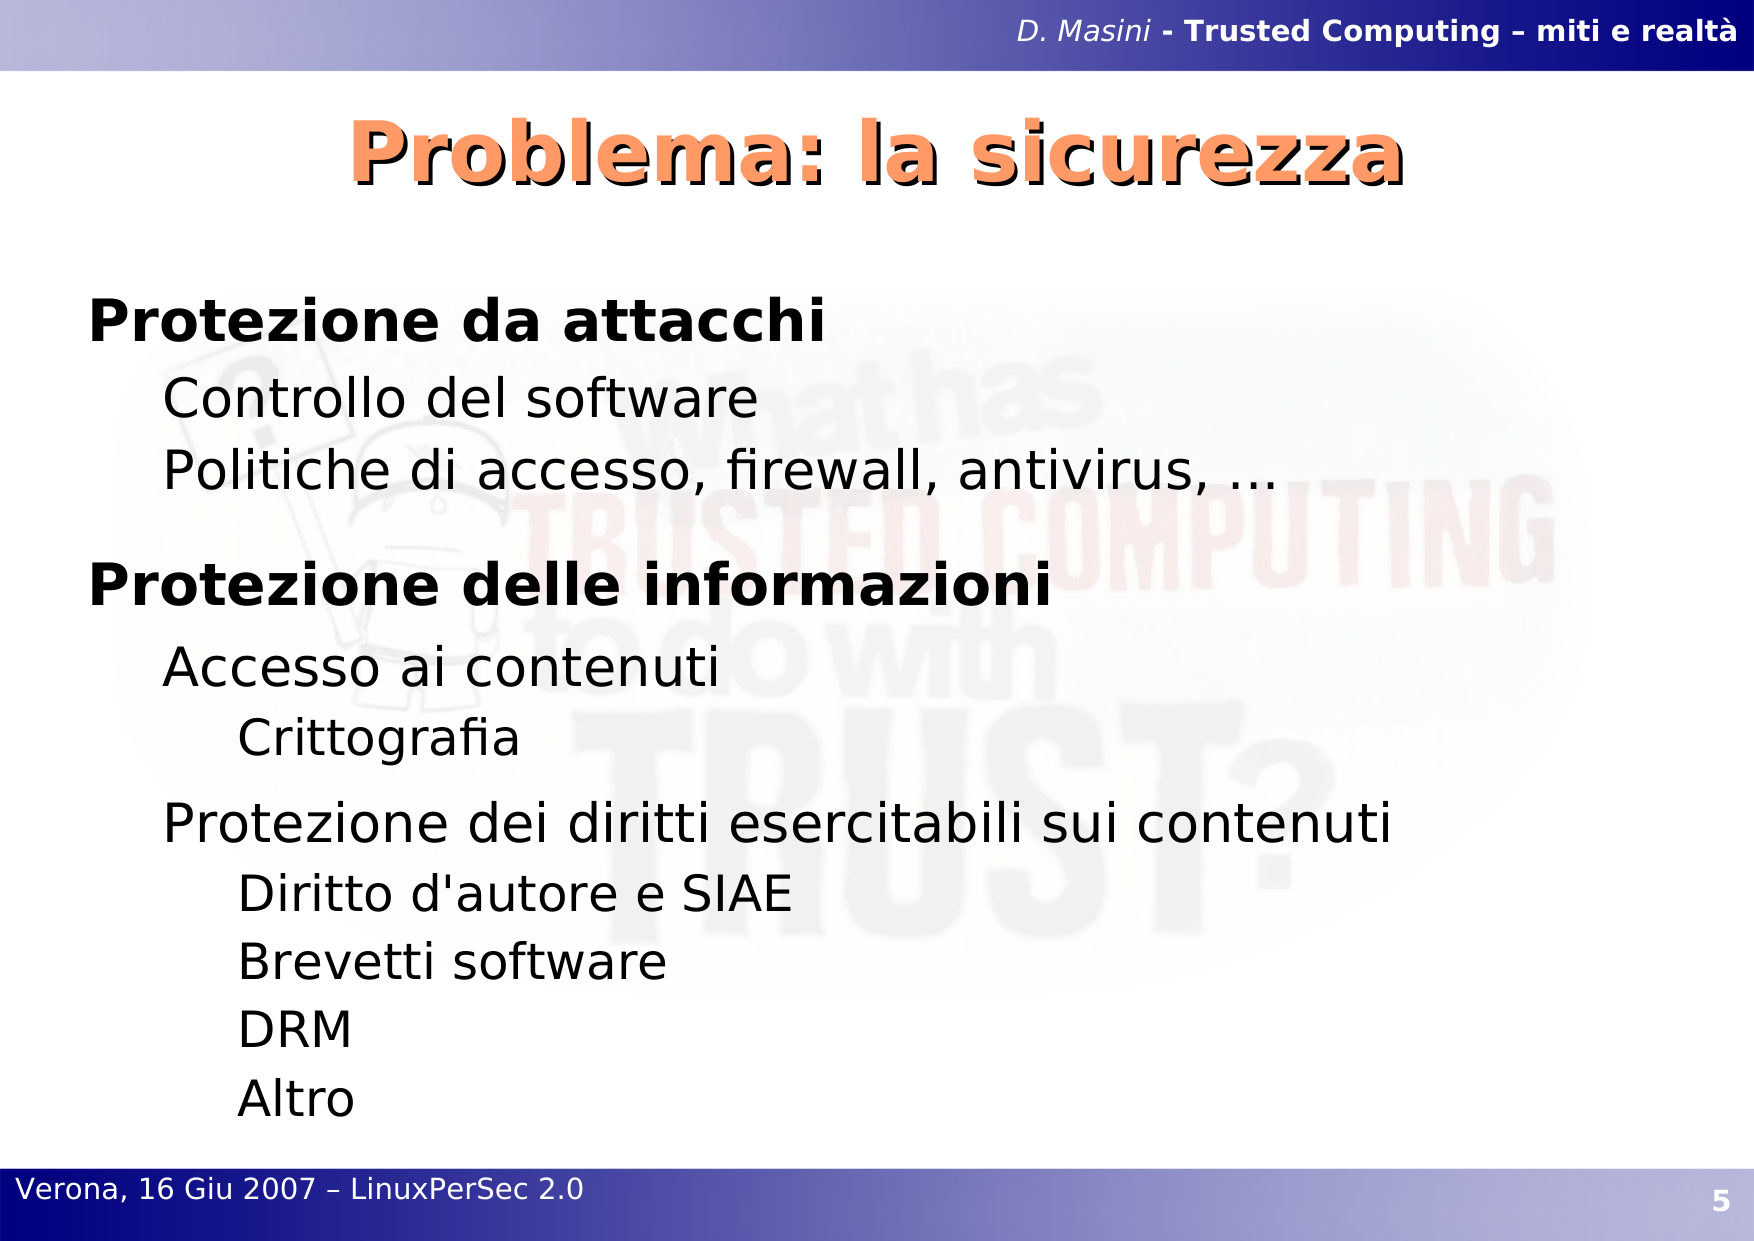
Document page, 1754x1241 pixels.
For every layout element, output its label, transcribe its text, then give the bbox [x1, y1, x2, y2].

picture [0, 0, 1754, 1241]
list Protezione da attacchi Controllo del software Politiche di accesso, firewall, antivirus, ... Protezione delle informazioni Accesso ai contenuti Crittografia Protezione dei diritti esercitabili sui contenuti Diritto d'autore e SIAE Brevetti software DRM Altro [87, 289, 1667, 1131]
title Problema: la sicurezza [87, 49, 1667, 257]
